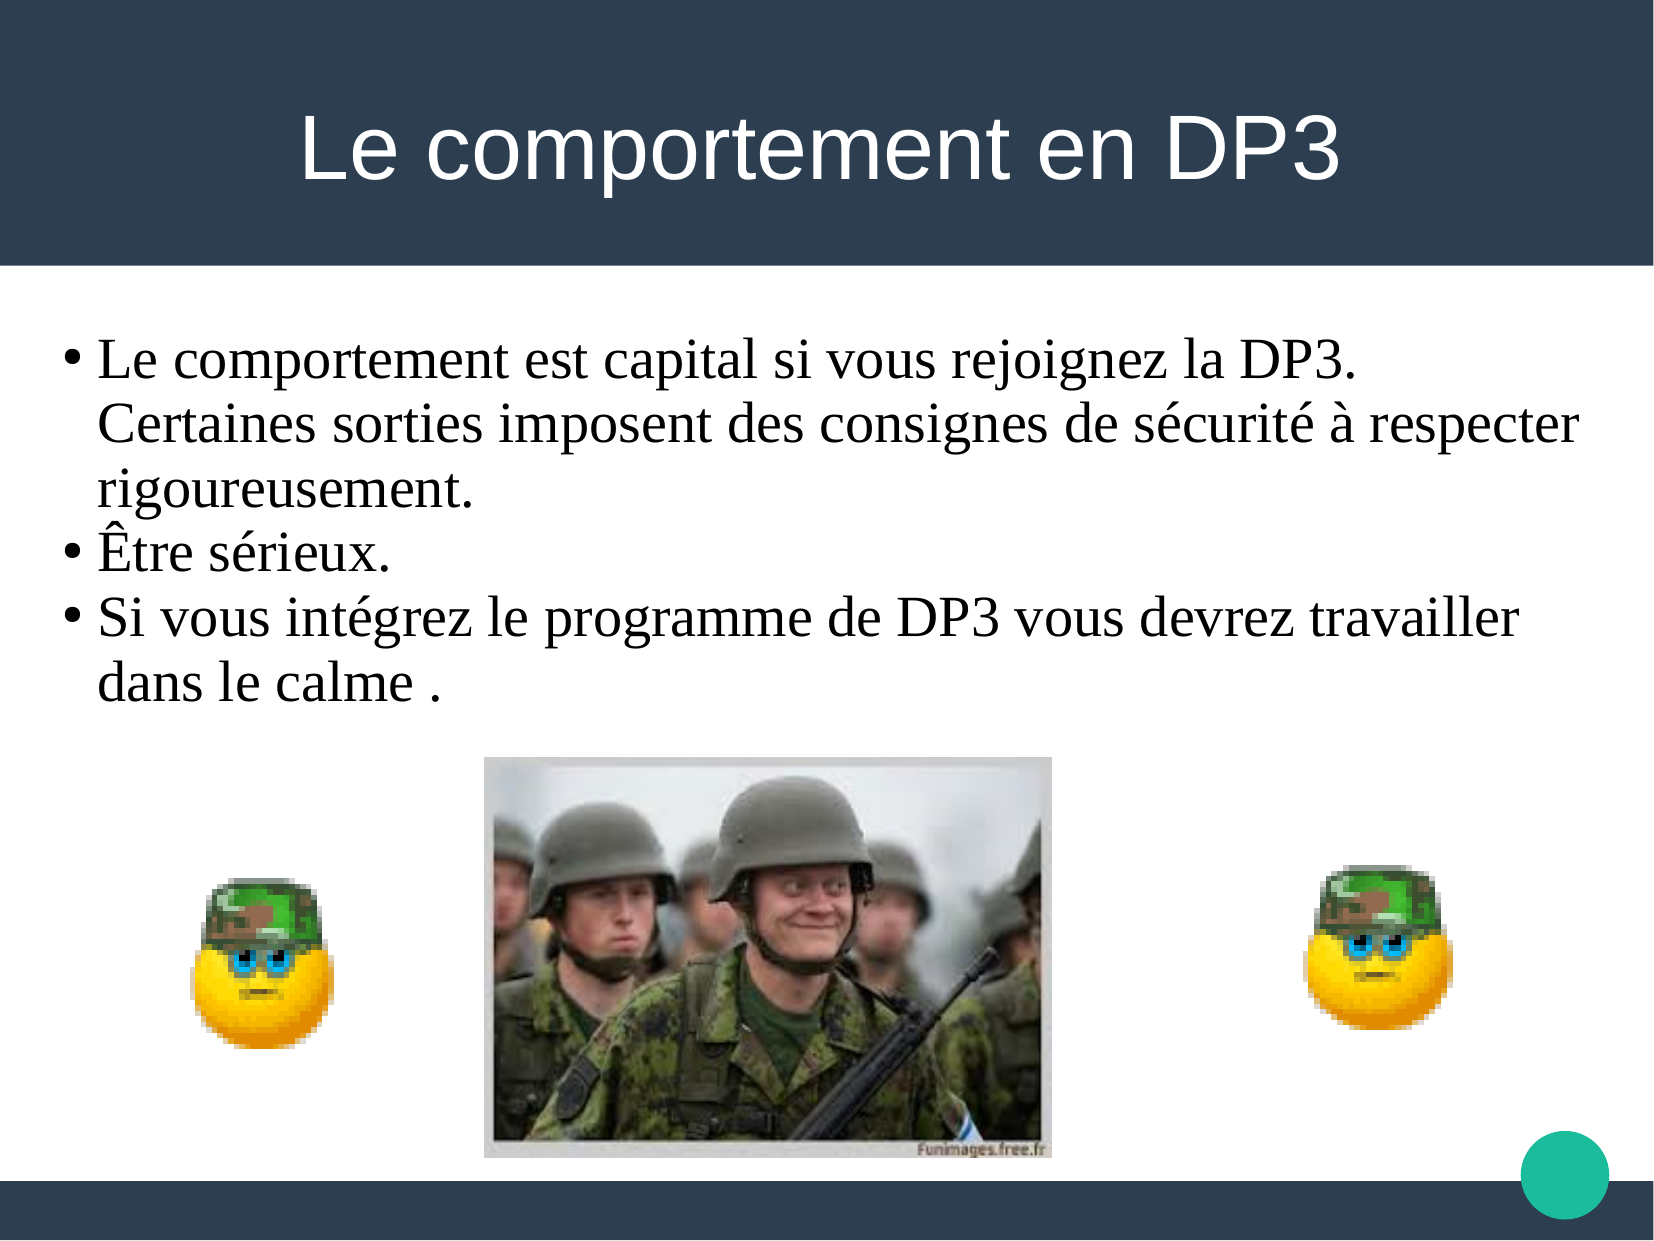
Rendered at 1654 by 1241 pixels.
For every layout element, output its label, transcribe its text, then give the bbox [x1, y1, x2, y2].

picture [1228, 850, 1453, 1052]
picture [484, 757, 1052, 1158]
picture [118, 862, 334, 1072]
text_box Le comportement est capital si vous rejoignez la DP3. Certaines sorties imposent des consignes de sécurité à respecter rigoureusement. Être sérieux. Si vous intégrez le programme de DP3 vous devrez travailler dans le calme . [47, 318, 1607, 727]
text_box Le comportement en DP3 [35, 47, 1607, 207]
